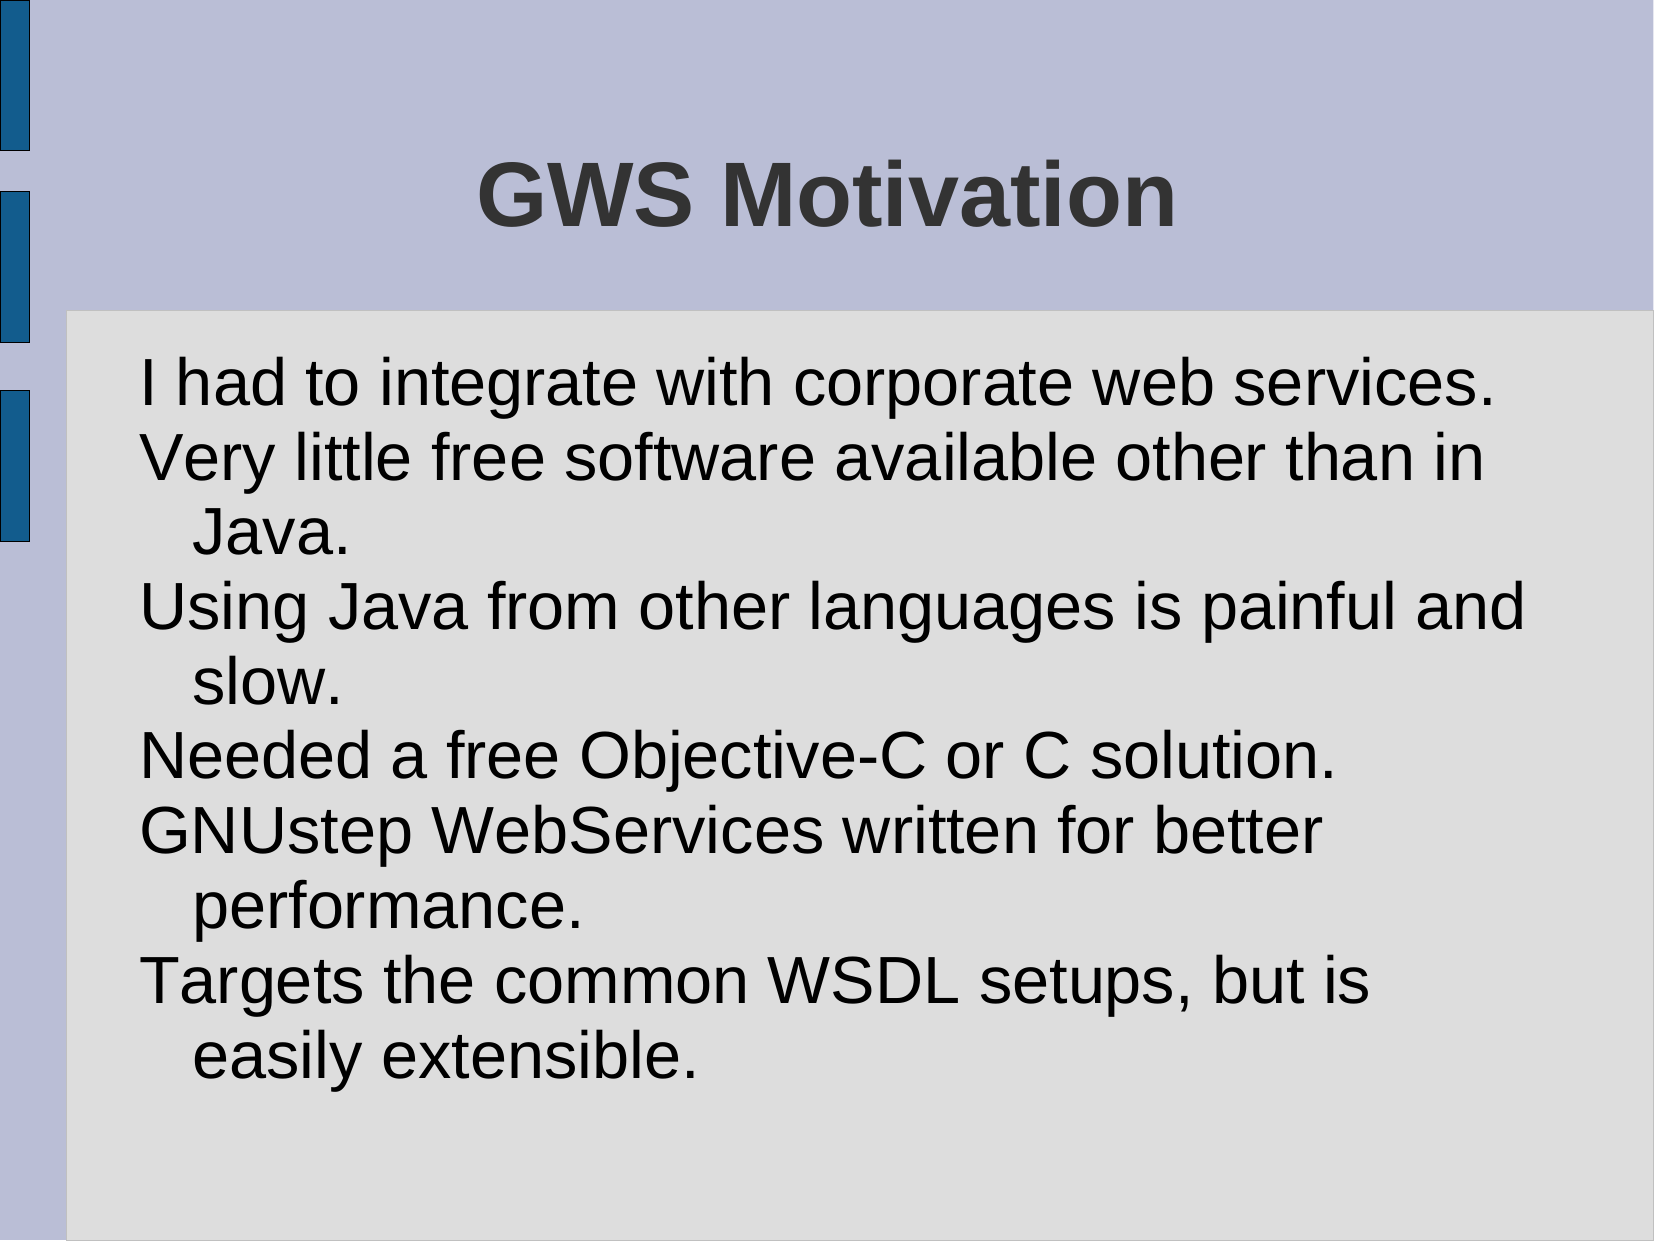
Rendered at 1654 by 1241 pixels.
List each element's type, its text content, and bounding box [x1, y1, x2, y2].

title GWS Motivation [121, 98, 1534, 291]
list I had to integrate with corporate web services. Very little free software available other than in Java. Using Java from other languages is painful and slow. Needed a free Objective-C or C solution. GNUstep WebServices written for better performance. Targets the common WSDL setups, but is easily extensible. [121, 344, 1534, 1190]
